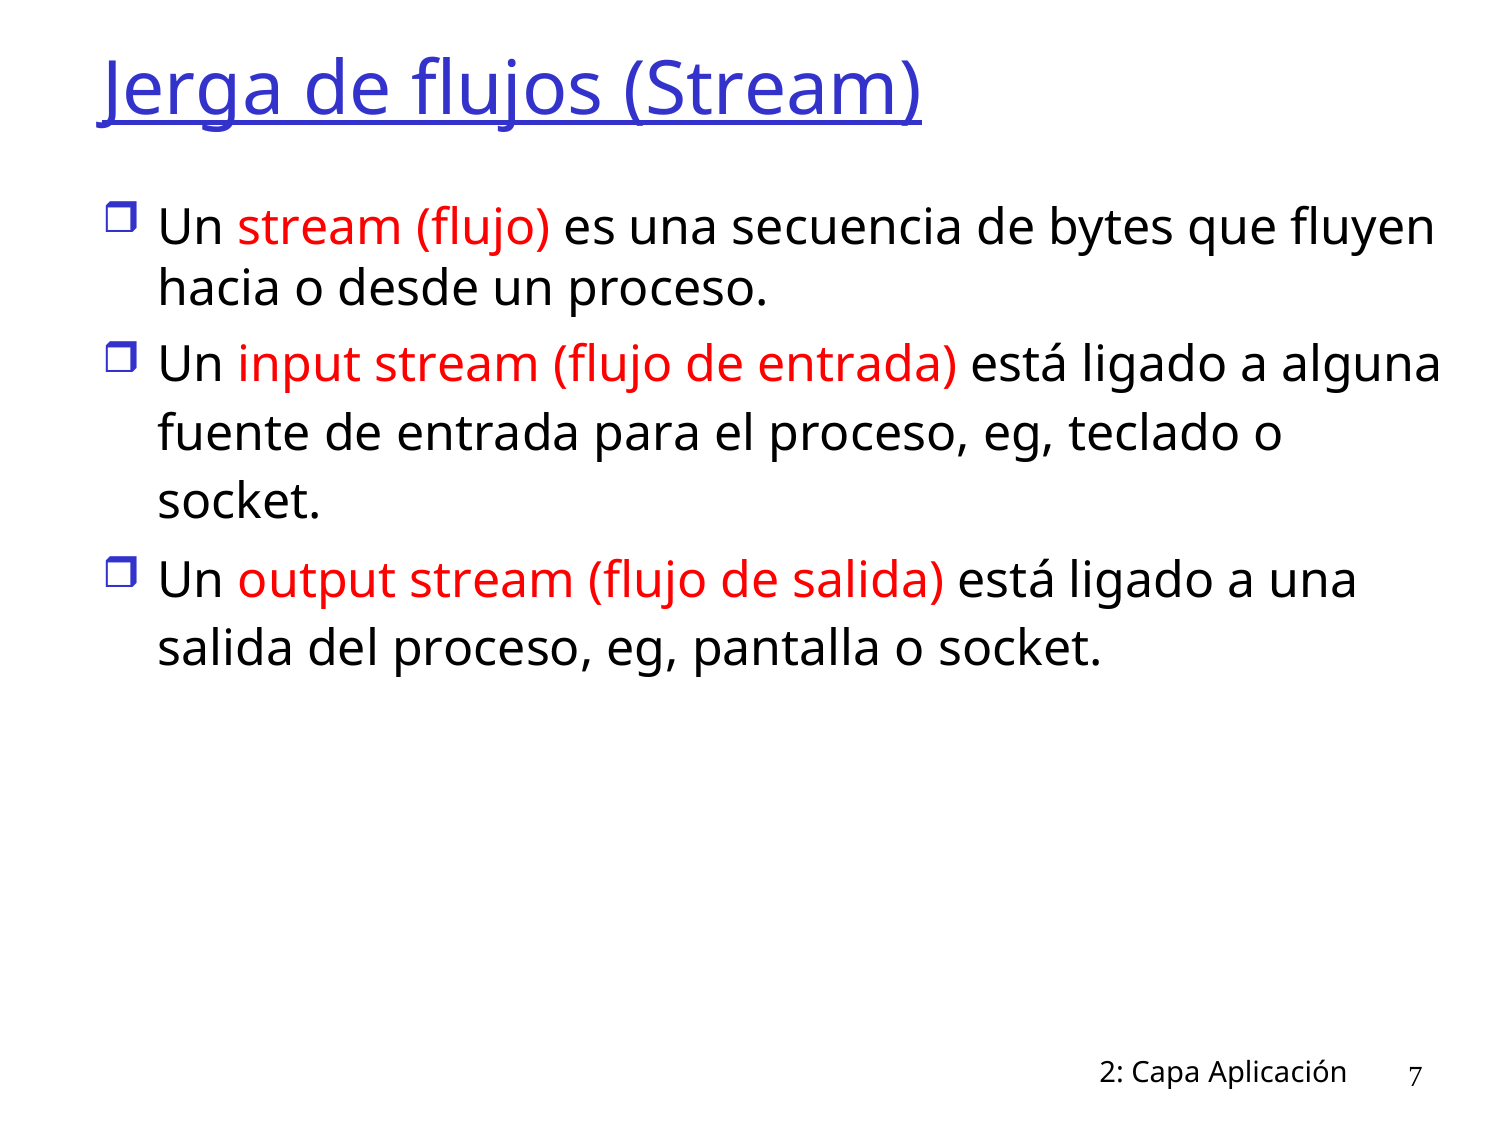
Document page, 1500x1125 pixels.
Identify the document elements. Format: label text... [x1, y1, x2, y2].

title Jerga de flujos (Stream)‏ [87, 15, 1463, 158]
list Un stream (flujo) es una secuencia de bytes que fluyen hacia o desde un proceso. Un input stream (flujo de entrada) está ligado a alguna fuente de entrada para el proceso, eg, teclado o socket. Un output stream (flujo de salida) está ligado a una salida del proceso, eg, pantalla o socket. [87, 187, 1463, 1066]
